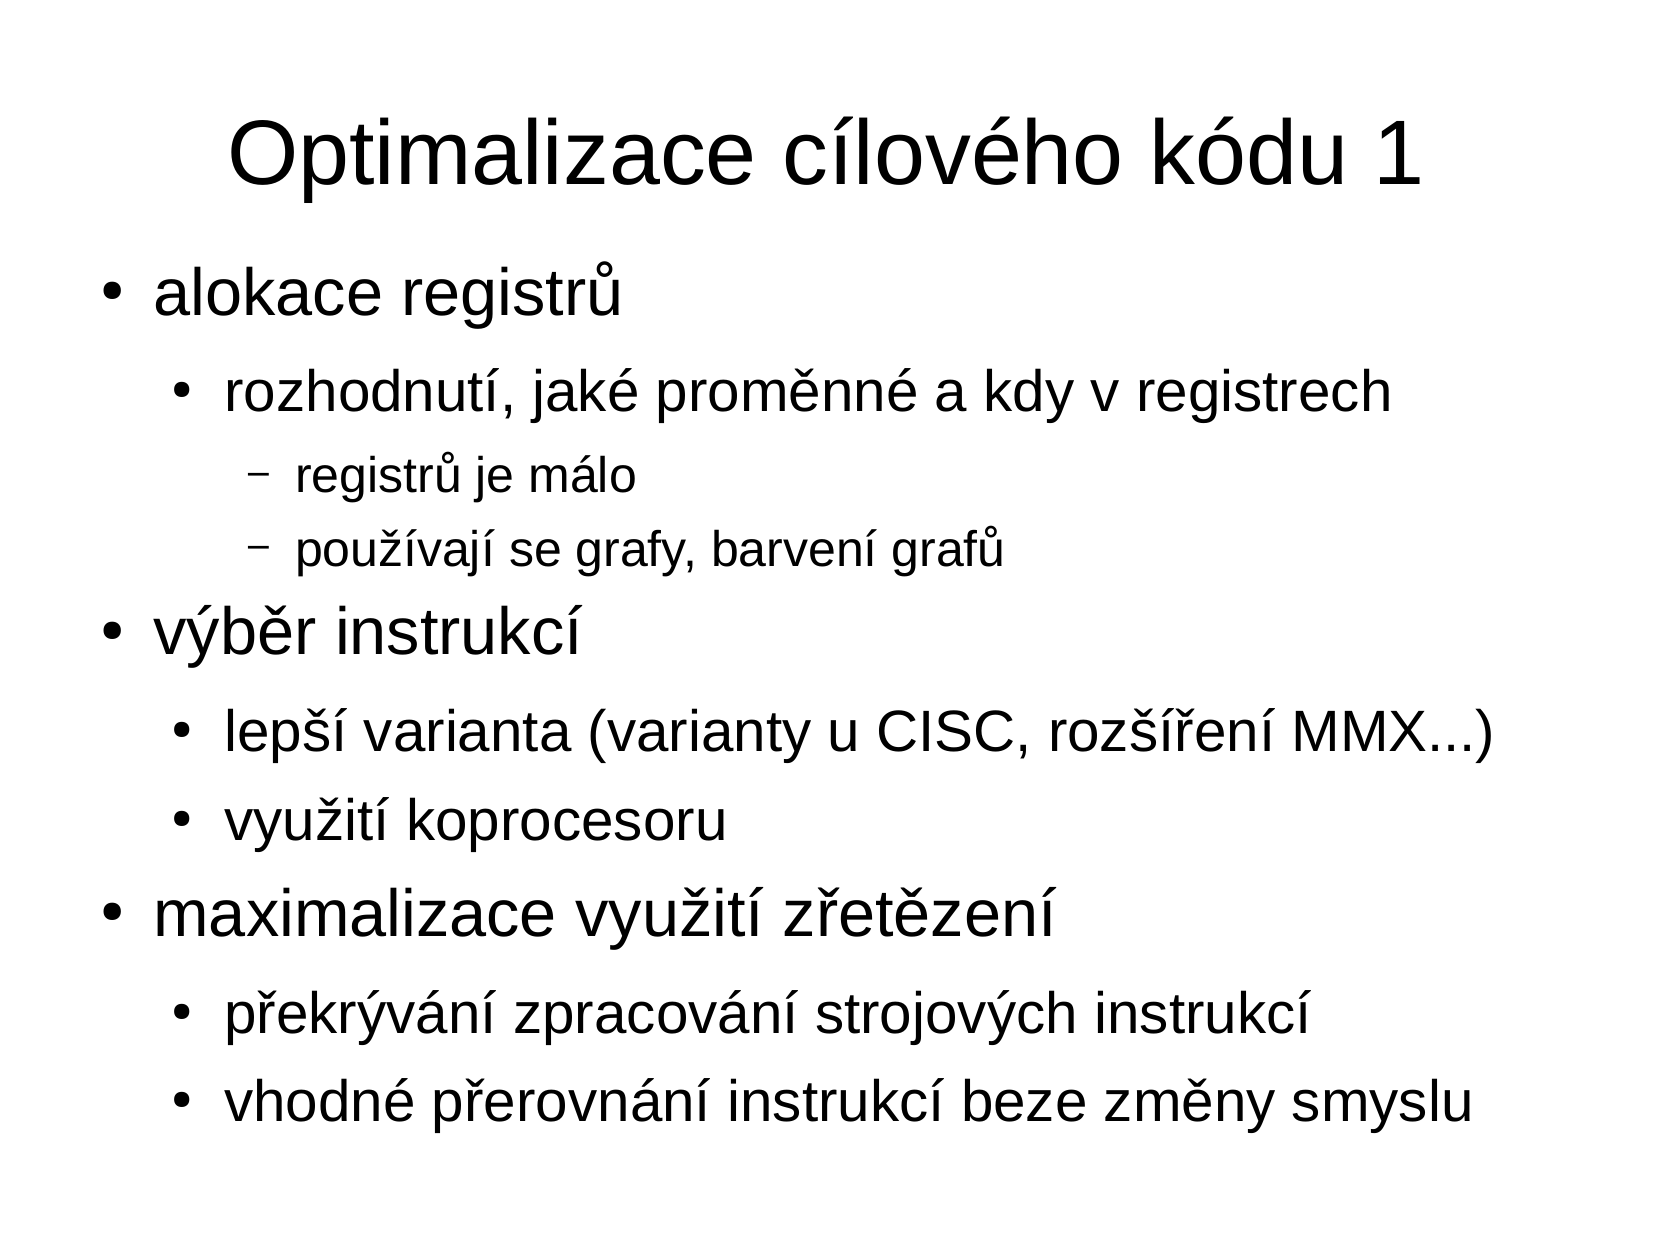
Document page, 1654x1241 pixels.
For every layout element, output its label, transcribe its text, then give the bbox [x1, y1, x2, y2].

list alokace registrů rozhodnutí, jaké proměnné a kdy v registrech registrů je málo používají se grafy, barvení grafů výběr instrukcí lepší varianta (varianty u CISC, rozšíření MMX...) využití koprocesoru maximalizace využití zřetězení překrývání zpracování strojových instrukcí vhodné přerovnání instrukcí beze změny smyslu [82, 254, 1571, 1135]
title Optimalizace cílového kódu 1 [82, 56, 1571, 250]
